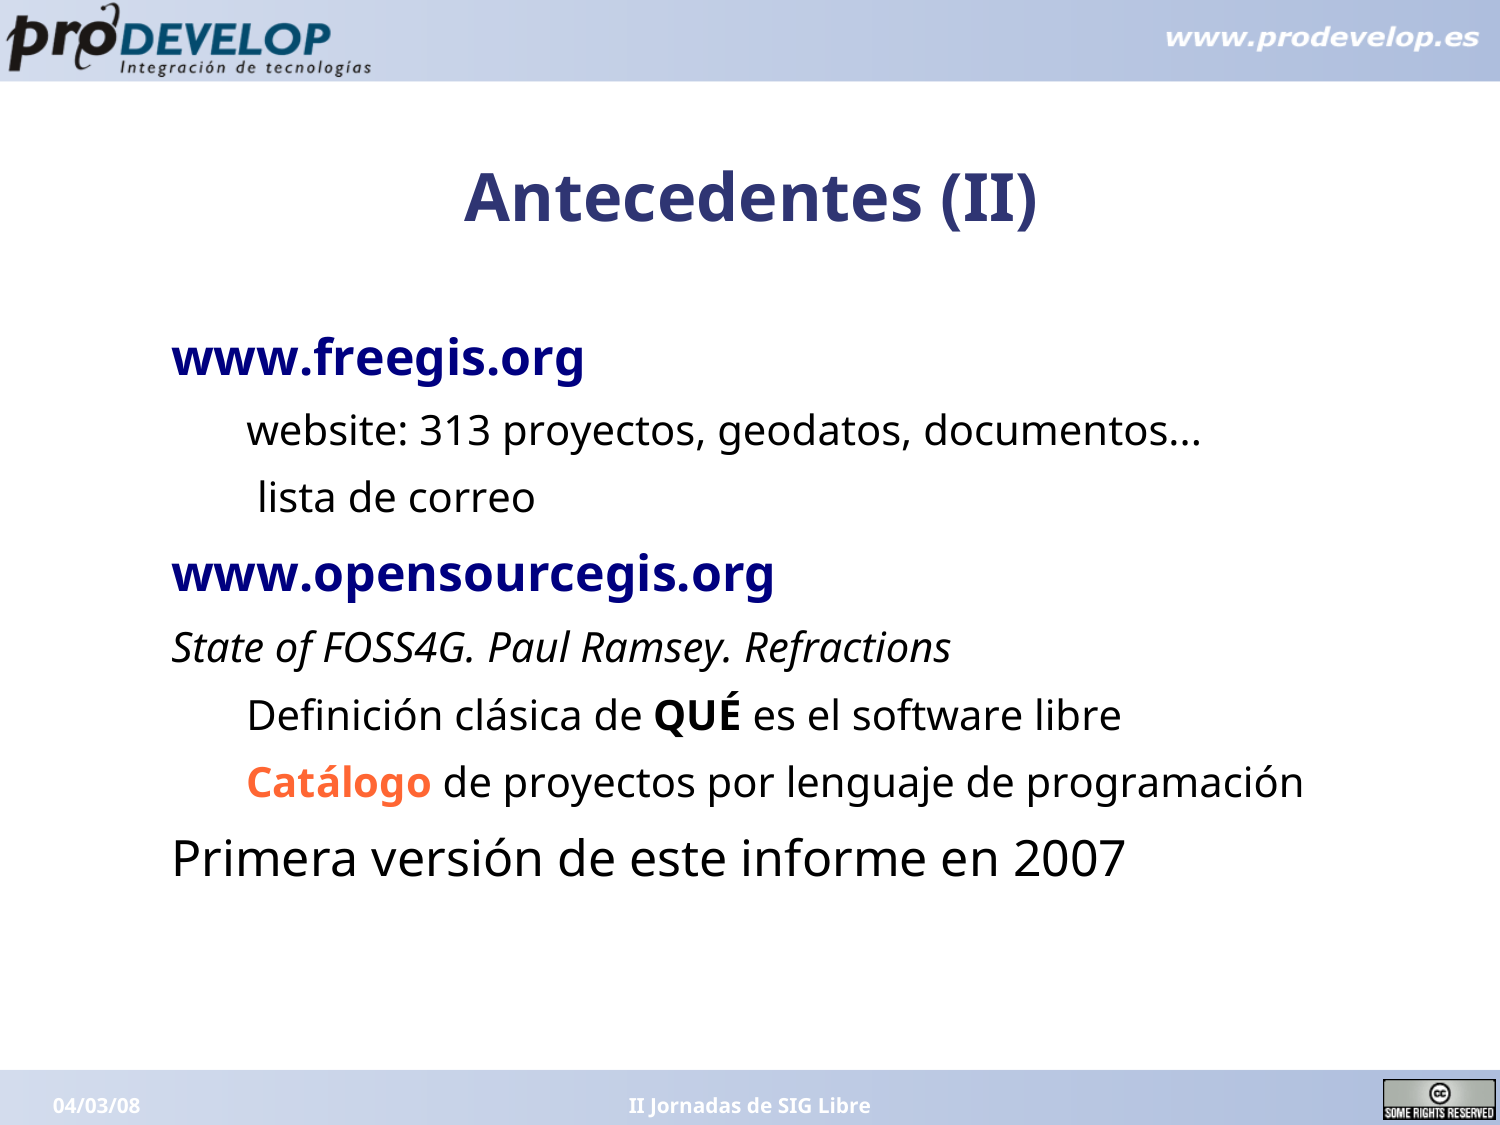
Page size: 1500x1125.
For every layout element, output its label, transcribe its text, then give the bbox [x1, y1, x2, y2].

list www.freegis.org website: 313 proyectos, geodatos, documentos... lista de correo www.opensourcegis.org State of FOSS4G. Paul Ramsey. Refractions Definición clásica de QUÉ es el software libre Catálogo de proyectos por lenguaje de programación Primera versión de este informe en 2007 [156, 314, 1344, 1006]
picture [0, 0, 1500, 1125]
title Antecedentes (II) [76, 101, 1427, 290]
